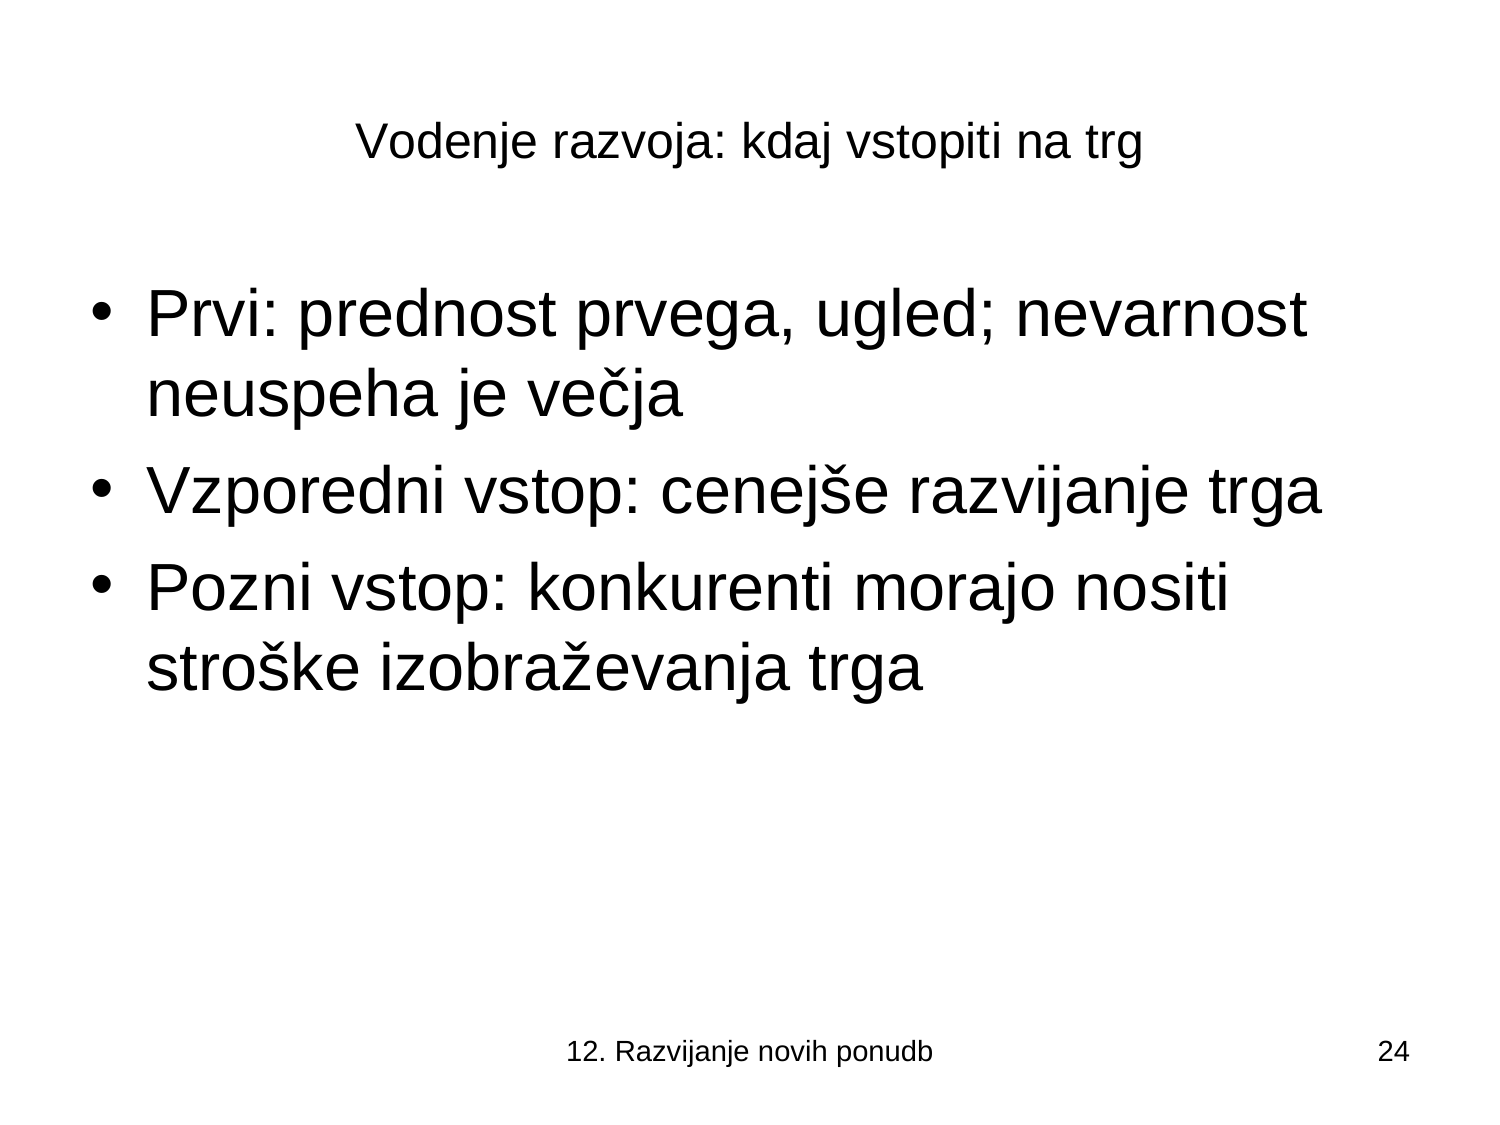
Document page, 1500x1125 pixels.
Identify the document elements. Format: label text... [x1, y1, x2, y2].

text_box 12. Razvijanje novih ponudb [512, 1024, 988, 1103]
list Prvi: prednost prvega, ugled; nevarnost neuspeha je večja Vzporedni vstop: cenejše razvijanje trga Pozni vstop: konkurenti morajo nositi stroške izobraževanja trga [75, 262, 1426, 1006]
title Vodenje razvoja: kdaj vstopiti na trg [75, 45, 1426, 233]
text_box <number> [1074, 1024, 1426, 1103]
